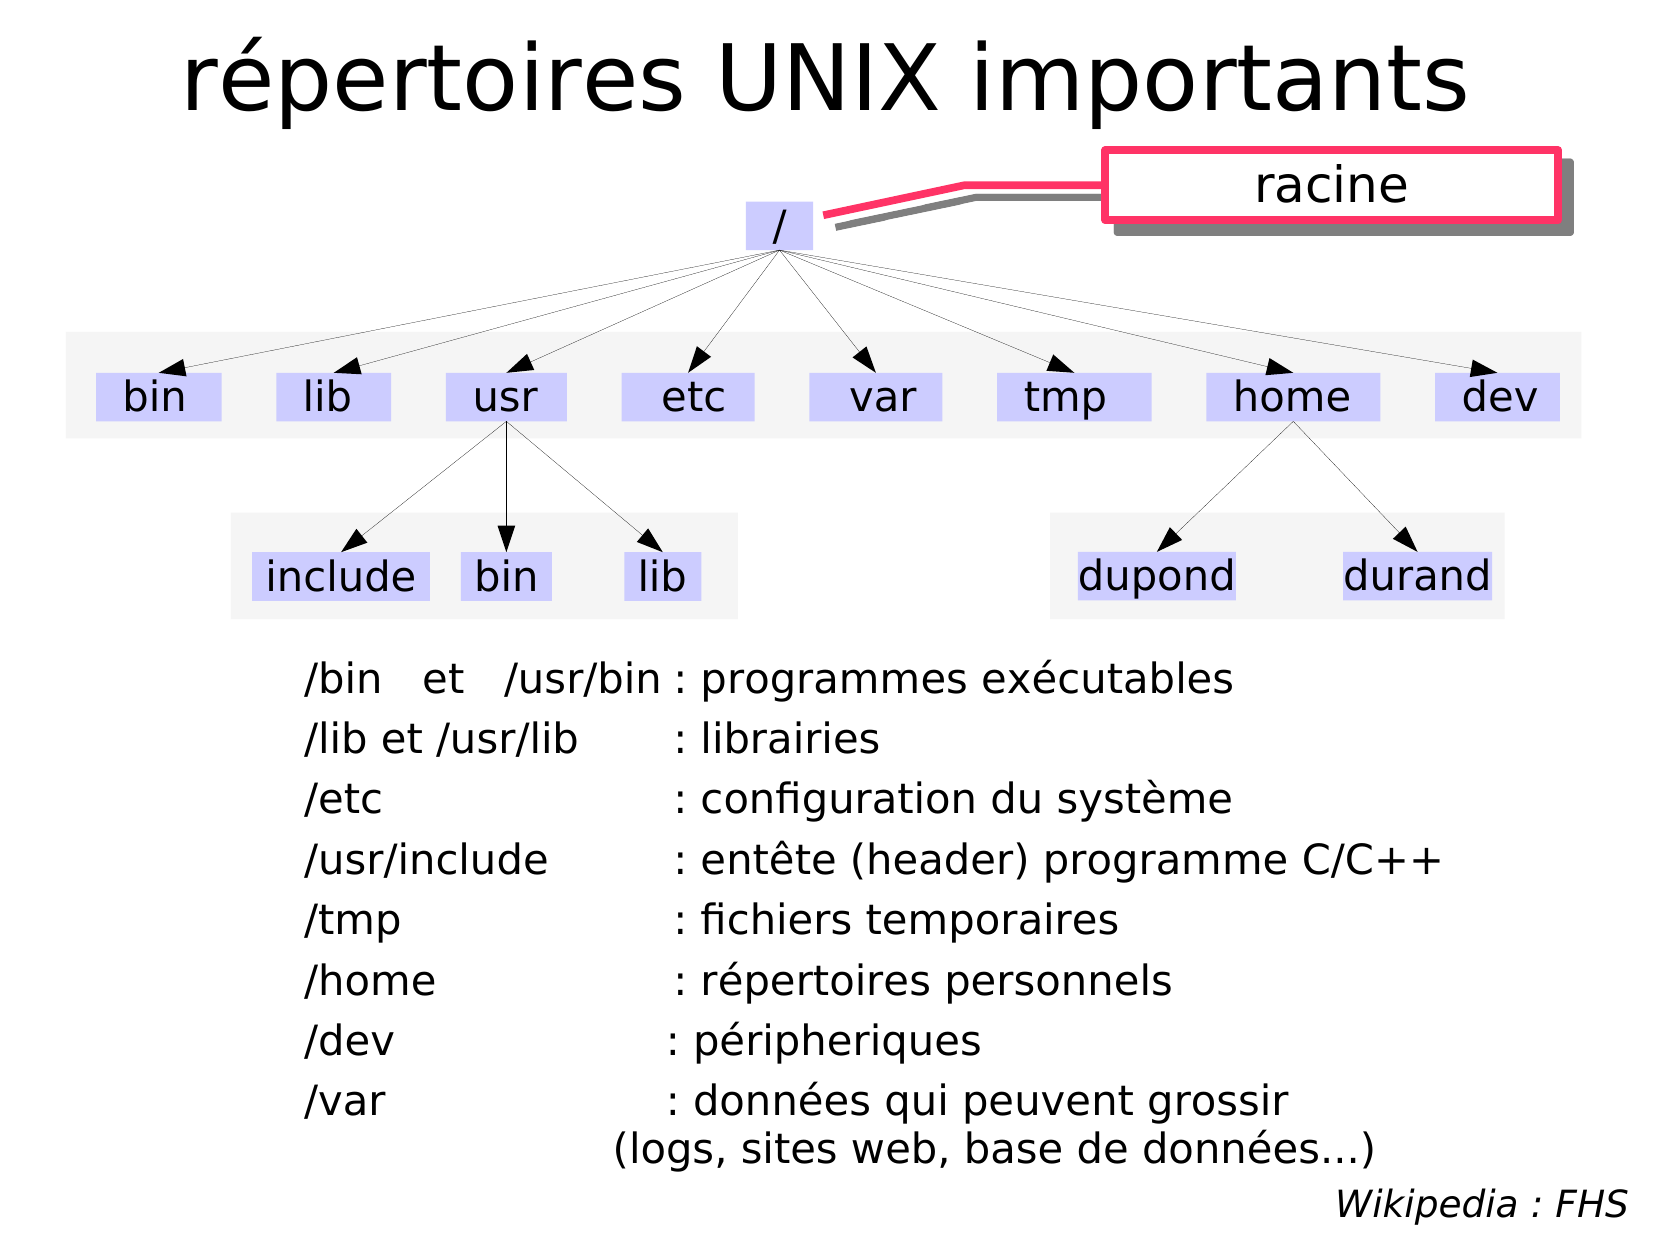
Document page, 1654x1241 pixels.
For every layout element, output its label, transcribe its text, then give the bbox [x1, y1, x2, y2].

text_box include [252, 552, 430, 601]
text_box [65, 331, 596, 439]
text_box / [745, 201, 814, 251]
text_box bin [96, 372, 222, 422]
text_box [1050, 512, 1505, 620]
text_box [1123, 331, 1582, 439]
text_box [230, 512, 738, 620]
text_box Wikipedia : FHS [1335, 1182, 1630, 1227]
text_box home [1206, 372, 1381, 422]
text_box [507, 423, 526, 439]
text_box tmp [997, 372, 1152, 422]
text_box dupond [1077, 551, 1236, 601]
text_box [486, 423, 506, 439]
text_box /bin et /usr/bin : programmes exécutables /lib et /usr/lib : librairies /etc : configuration du système /usr/include : entête (header) programme C/C++ /tmp : fichiers temporaires /home : répertoires personnels /dev : péripheriques /var : données qui peuvent grossir (logs, sites web, base de données...) [304, 654, 1445, 1241]
text_box lib [624, 552, 702, 601]
text_box dev [1435, 372, 1560, 422]
text_box [509, 331, 1291, 439]
text_box var [809, 372, 943, 422]
text_box etc [621, 372, 755, 422]
text_box durand [1343, 551, 1493, 601]
text_box [1277, 423, 1309, 439]
text_box racine [1105, 150, 1559, 221]
text_box bin [460, 552, 552, 601]
text_box lib [276, 372, 392, 422]
text_box usr [445, 372, 567, 422]
title répertoires UNIX importants [136, 17, 1518, 140]
